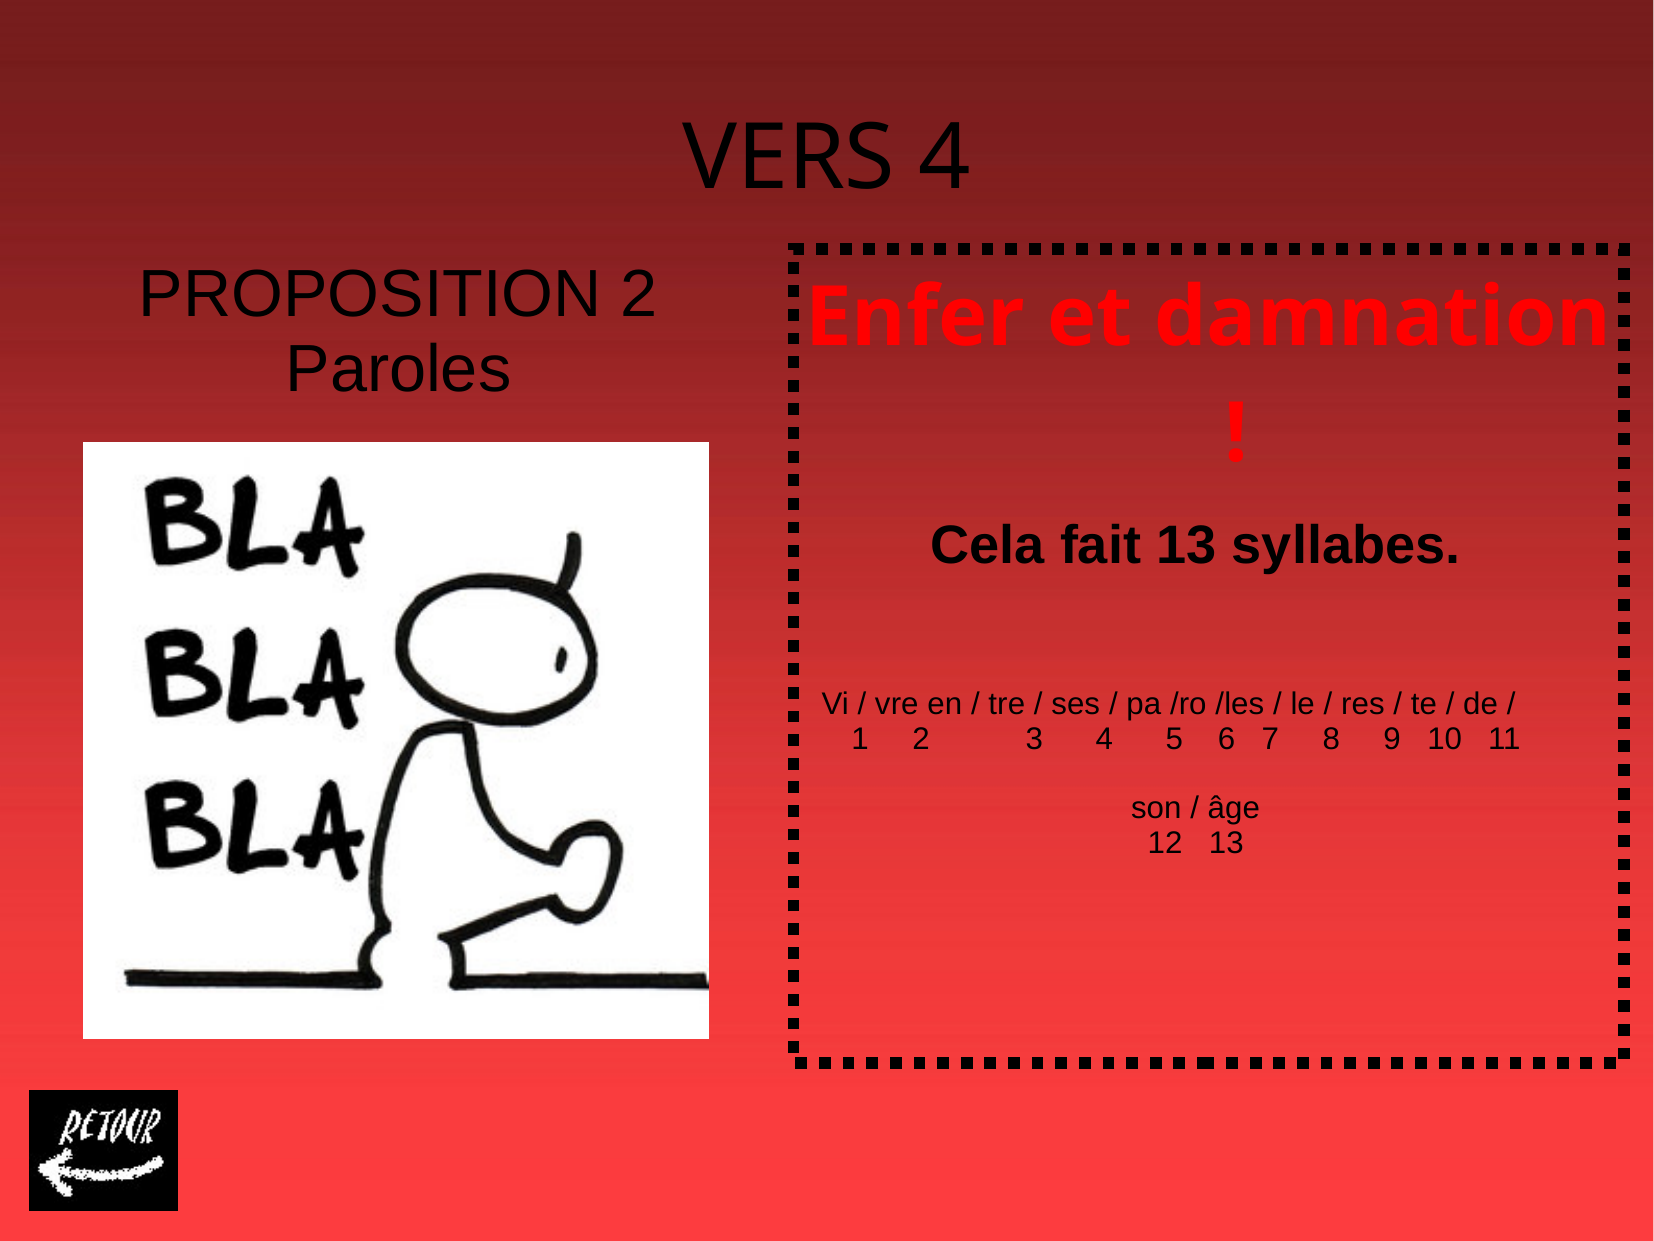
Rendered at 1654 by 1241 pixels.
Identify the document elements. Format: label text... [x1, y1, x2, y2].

text_box Cela fait 13 syllabes. Vi / vre en / tre / ses / pa /ro /les / le / res / te / de / 1 2 3 4 5 6 7 8 9 10 11 son / âge 12 13 [797, 472, 1595, 904]
picture [0, 0, 1654, 1241]
text_box PROPOSITION 2 Paroles [118, 250, 680, 414]
list Enfer et damnation ! [793, 249, 1625, 1063]
title VERS 4 [82, 56, 1571, 250]
